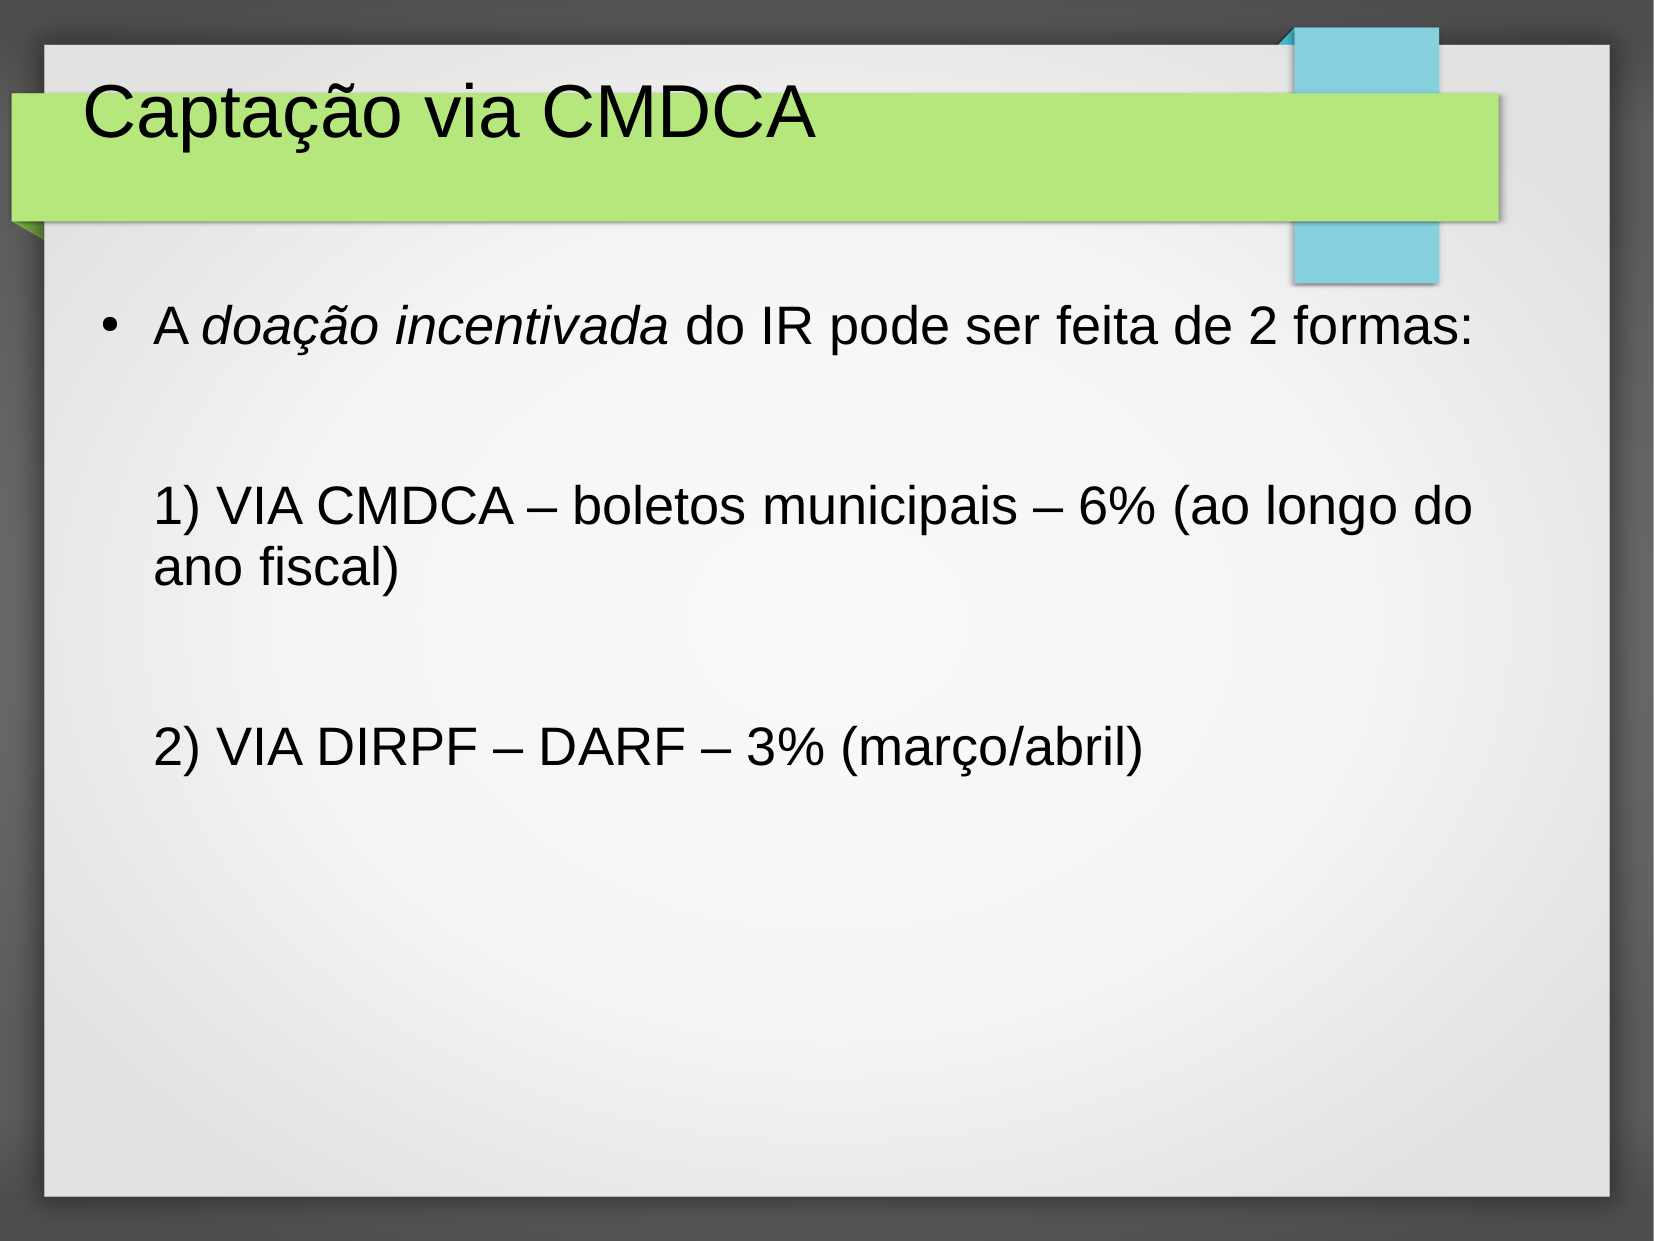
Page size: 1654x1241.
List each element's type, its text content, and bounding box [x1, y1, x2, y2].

picture [0, 0, 1654, 1241]
title Captação via CMDCA [82, 69, 1264, 238]
list A doação incentivada do IR pode ser feita de 2 formas: 1) VIA CMDCA – boletos municipais – 6% (ao longo do ano fiscal) 2) VIA DIRPF – DARF – 3% (março/abril) [82, 295, 1571, 1015]
